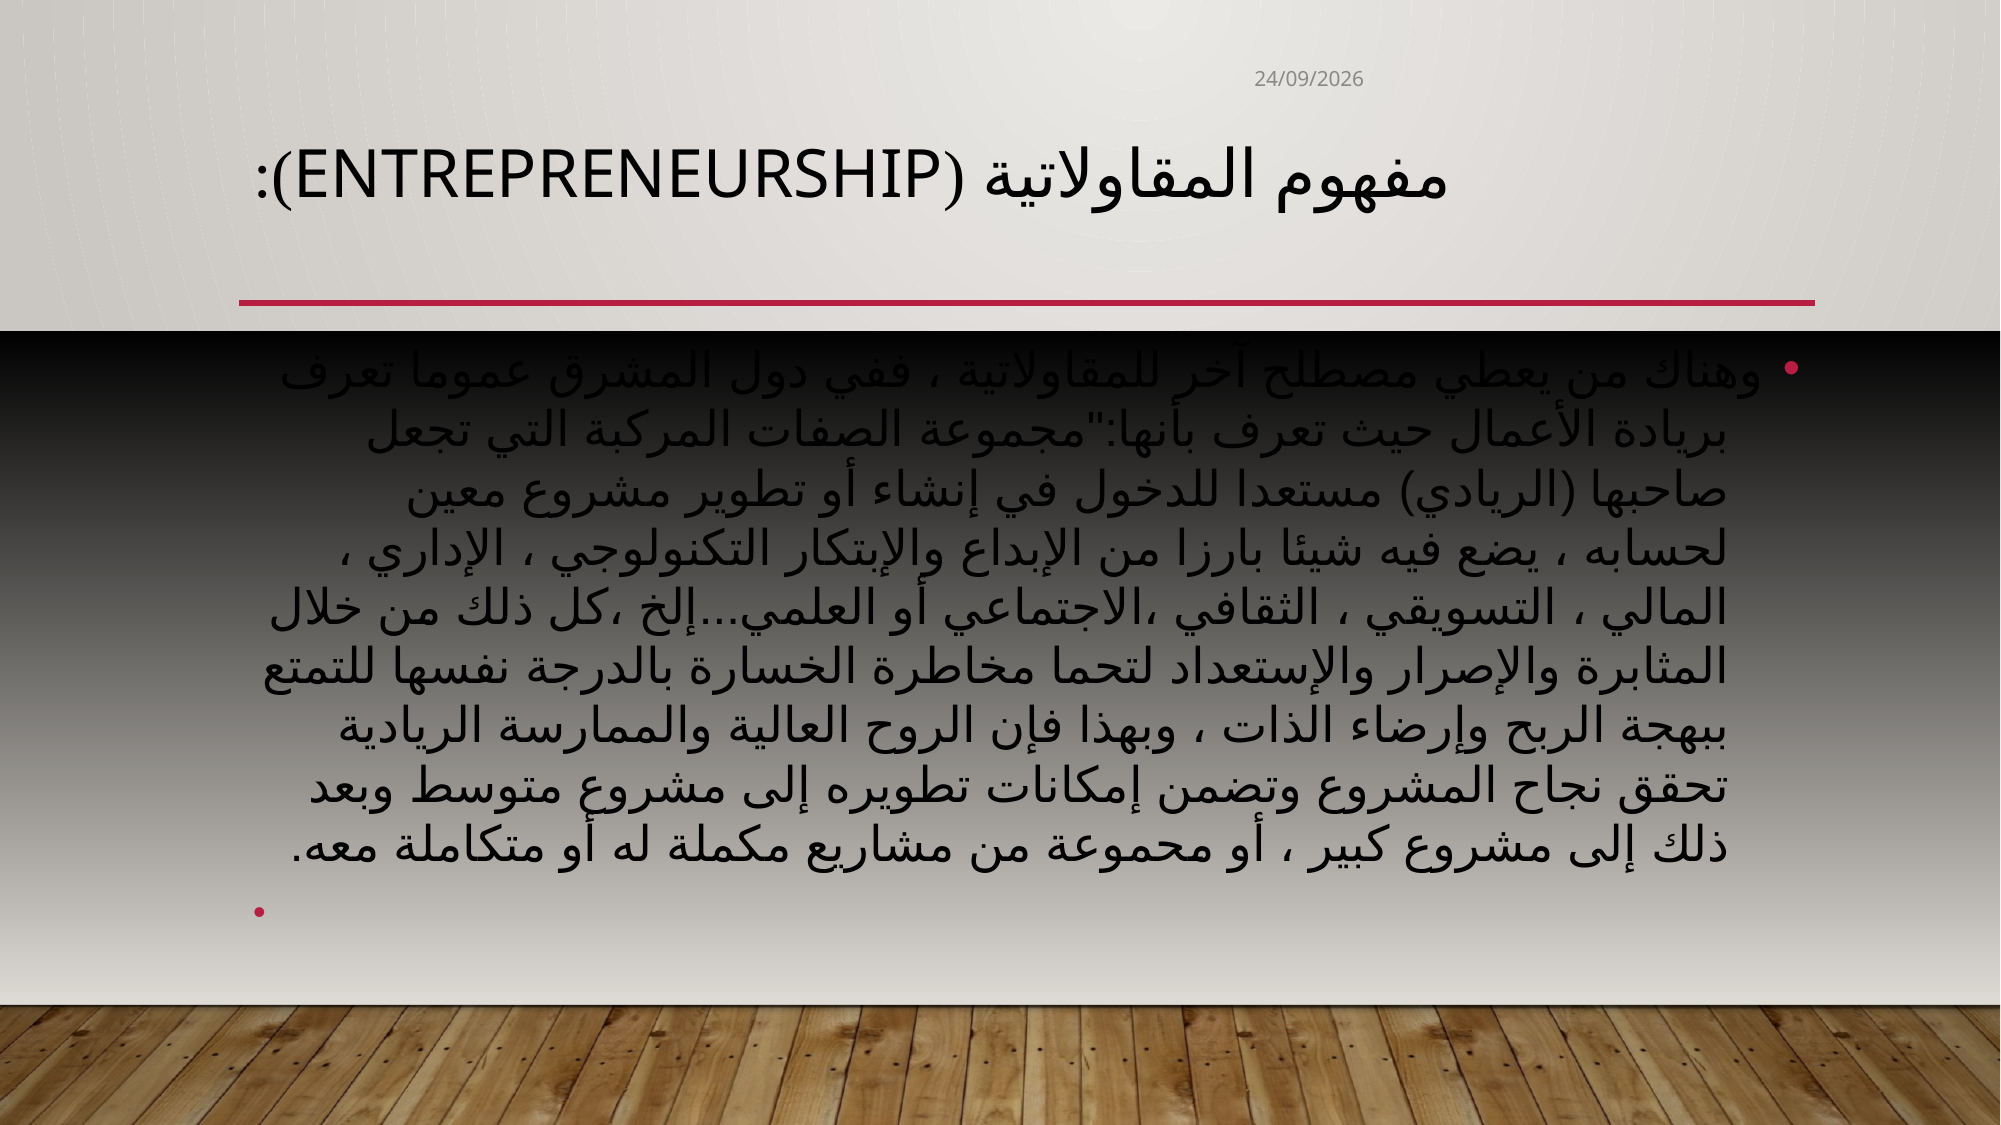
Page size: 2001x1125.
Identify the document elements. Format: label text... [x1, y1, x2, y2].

text_box 19/02/2020 [1239, 54, 1814, 105]
list وهناك من يعطي مصطلح آخر للمقاولاتية ، ففي دول المشرق عموما تعرف بريادة الأعمال حيث تعرف بأنها:"مجموعة الصفات المركبة التي تجعل صاحبها (الريادي) مستعدا للدخول في إنشاء أو تطوير مشروع معين لحسابه ، يضع فيه شيئا بارزا من الإبداع والإبتكار التكنولوجي ، الإداري ، المالي ، التسويقي ، الثقافي ،الاجتماعي أو العلمي...إلخ ،كل ذلك من خلال المثابرة والإصرار والإستعداد لتحما مخاطرة الخسارة بالدرجة نفسها للتمتع ببهجة الربح وإرضاء الذات ، وبهذا فإن الروح العالية والممارسة الريادية تحقق نجاح المشروع وتضمن إمكانات تطويره إلى مشروع متوسط وبعد ذلك إلى مشروع كبير ، أو محموعة من مشاريع مكملة له أو متكاملة معه. [238, 330, 1814, 897]
title مفهوم المقاولاتية (Entrepreneurship): [238, 131, 1814, 305]
